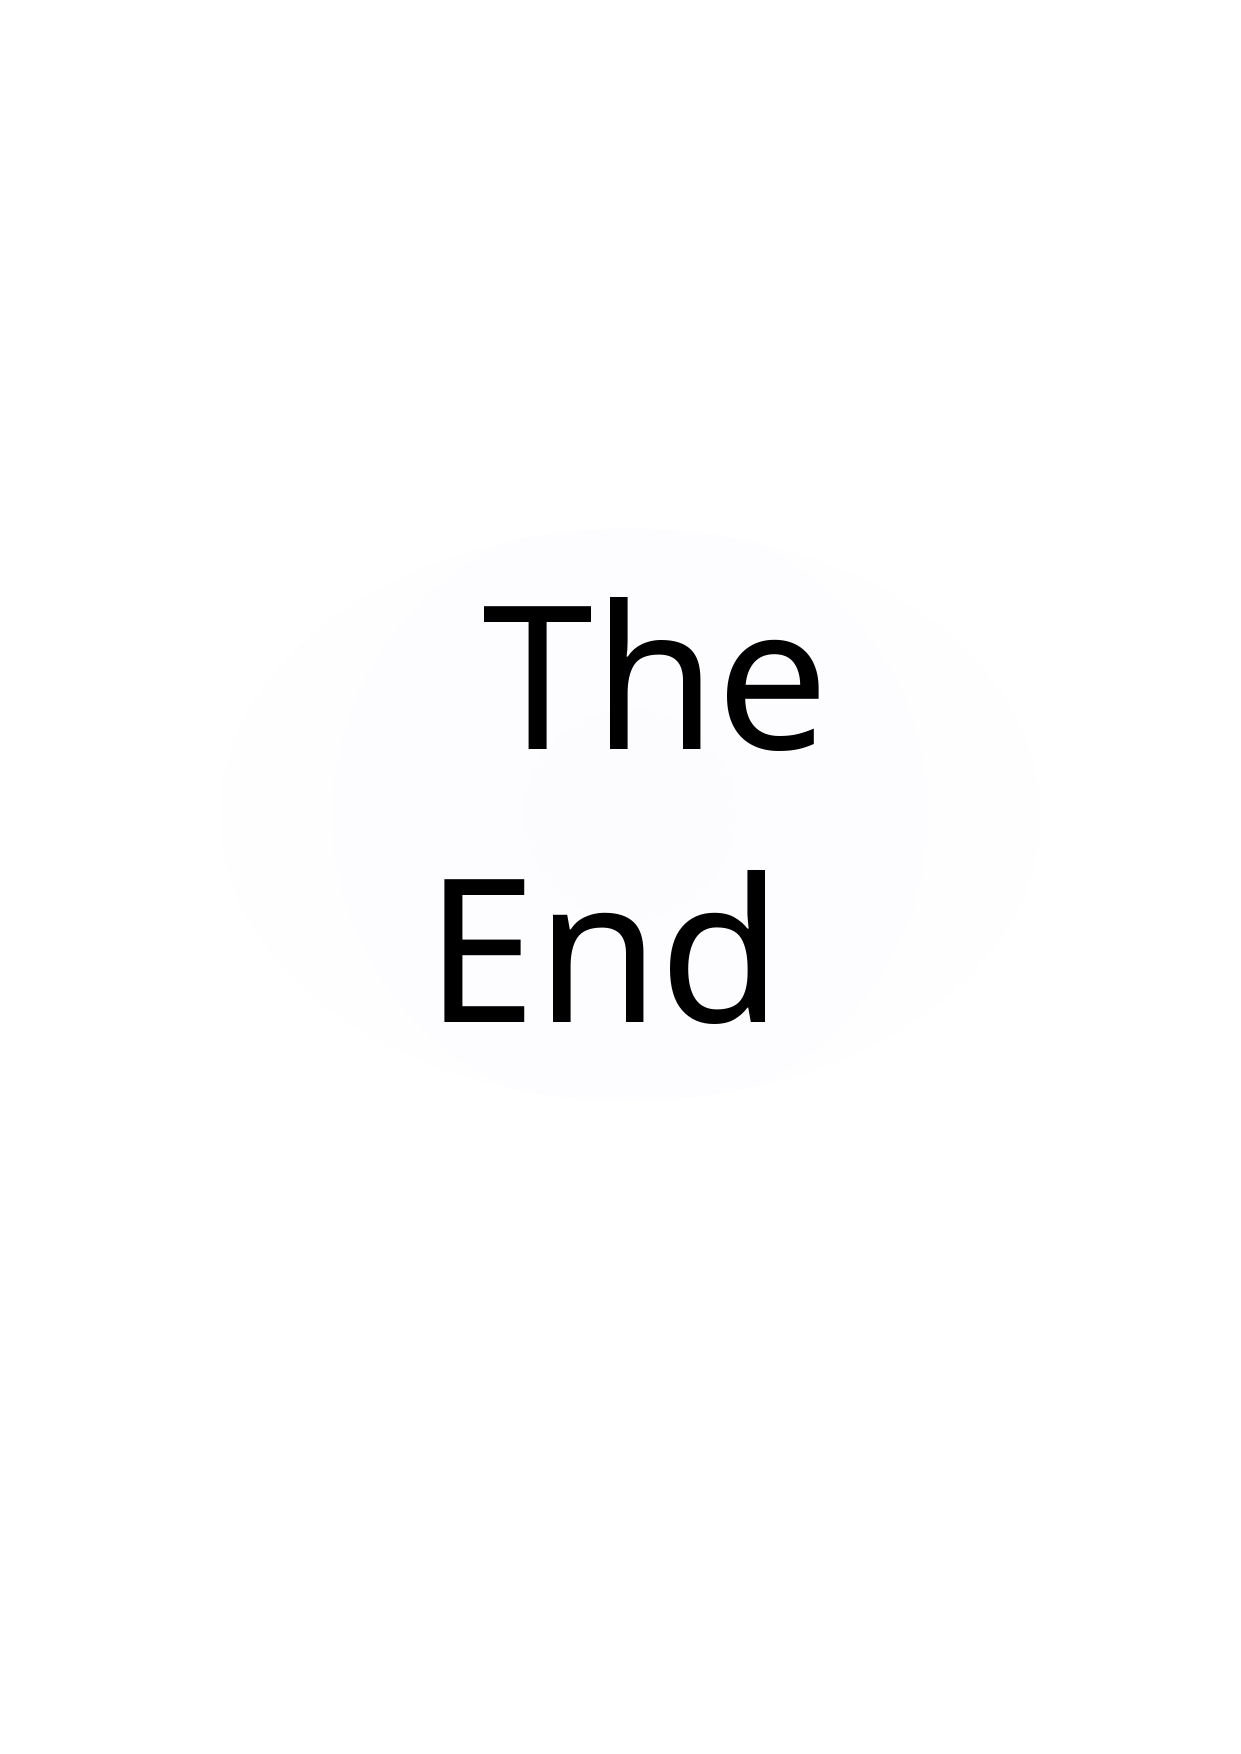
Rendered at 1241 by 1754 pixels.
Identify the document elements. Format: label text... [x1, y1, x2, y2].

text_box The End [219, 528, 1041, 1101]
